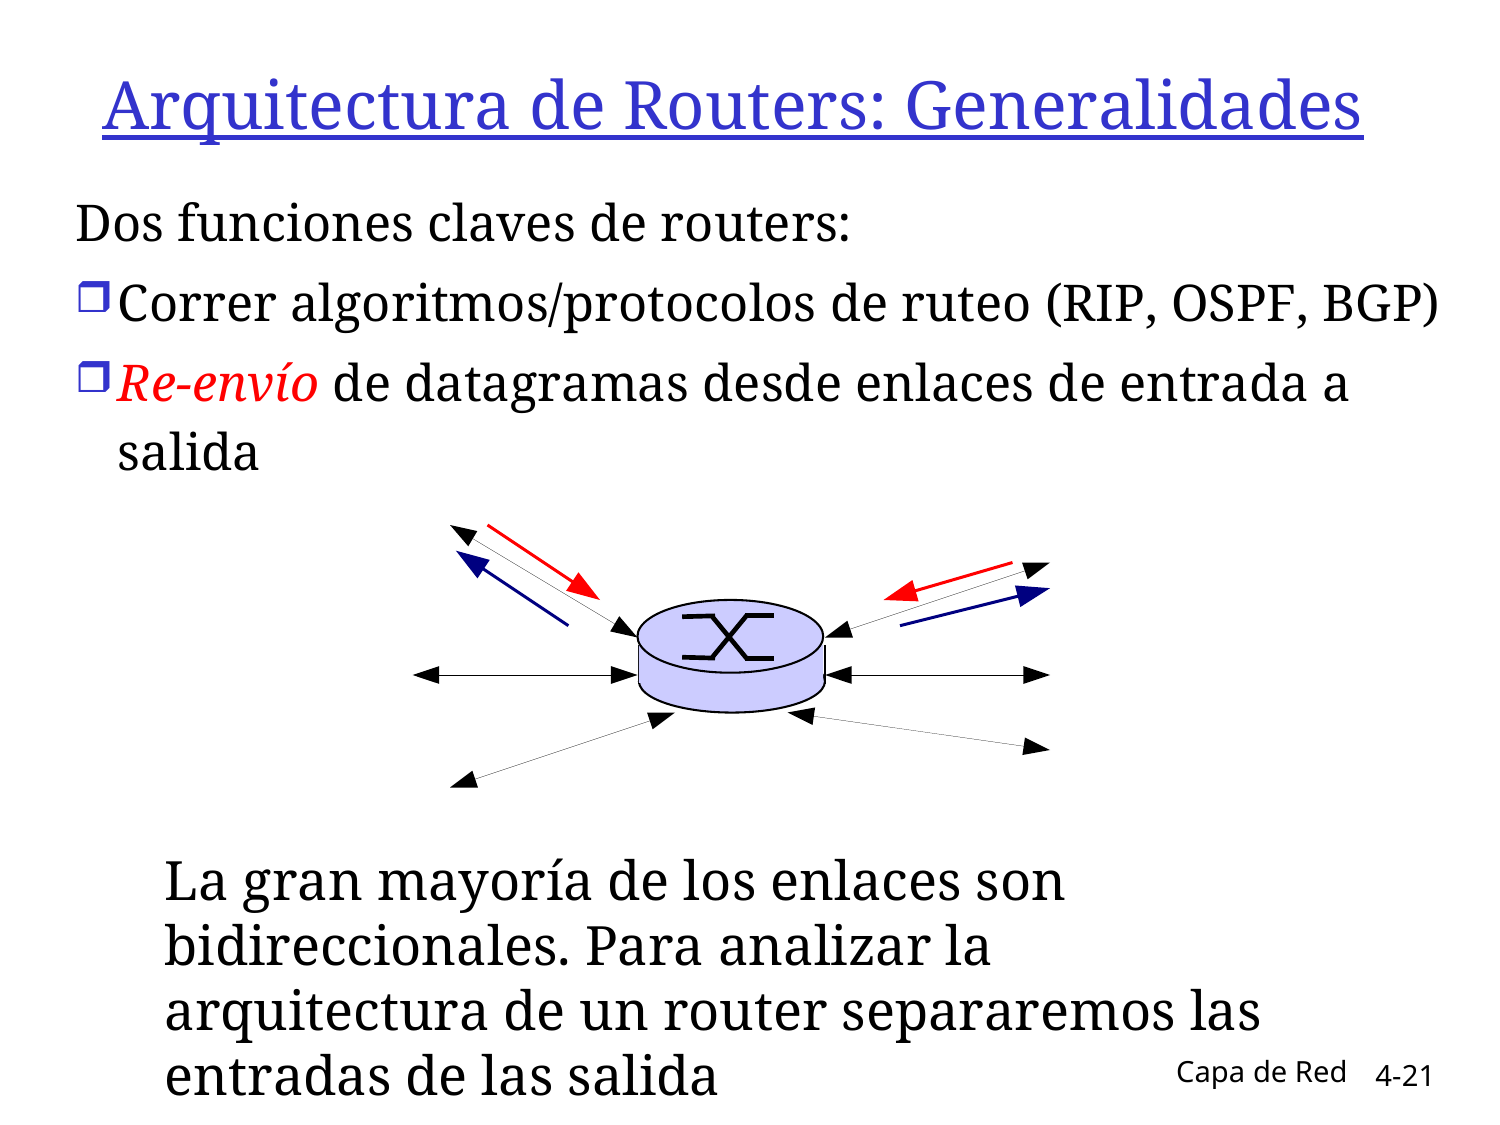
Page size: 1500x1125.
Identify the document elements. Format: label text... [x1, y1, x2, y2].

text_box La gran mayoría de los enlaces son bidireccionales. Para analizar la arquitectura de un router separaremos las entradas de las salida [150, 838, 1313, 1049]
text_box [637, 599, 825, 713]
list Dos funciones claves de routers: Correr algoritmos/protocolos de ruteo (RIP, OSPF, BGP) Re-envío de datagramas desde enlaces de entrada a salida [75, 187, 1463, 526]
title Arquitectura de Routers: Generalidades [87, 15, 1426, 187]
